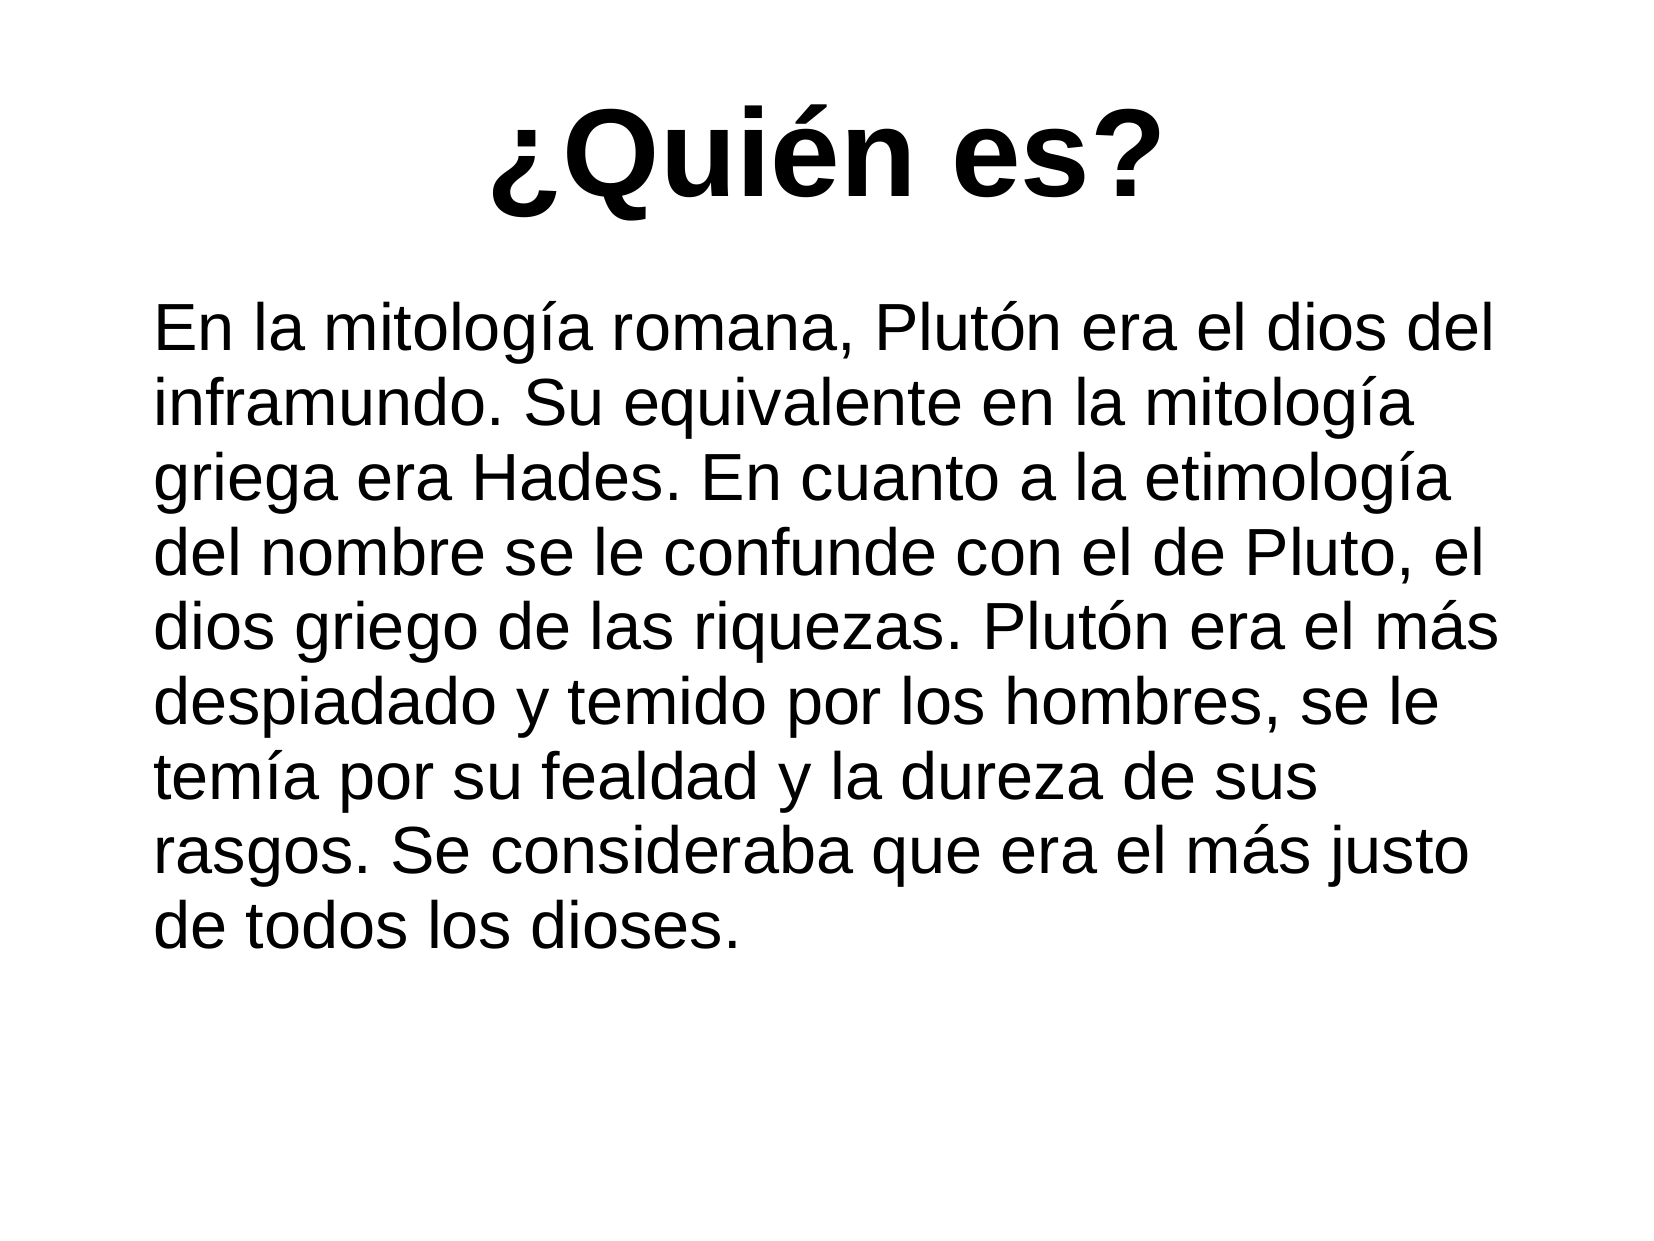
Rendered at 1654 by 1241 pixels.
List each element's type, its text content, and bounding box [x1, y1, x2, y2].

list En la mitología romana, Plutón era el dios del inframundo. Su equivalente en la mitología griega era Hades. En cuanto a la etimología del nombre se le confunde con el de Pluto, el dios griego de las riquezas. Plutón era el más despiadado y temido por los hombres, se le temía por su fealdad y la dureza de sus rasgos. Se consideraba que era el más justo de todos los dioses. [82, 290, 1538, 1010]
title ¿Quién es? [82, 49, 1571, 257]
